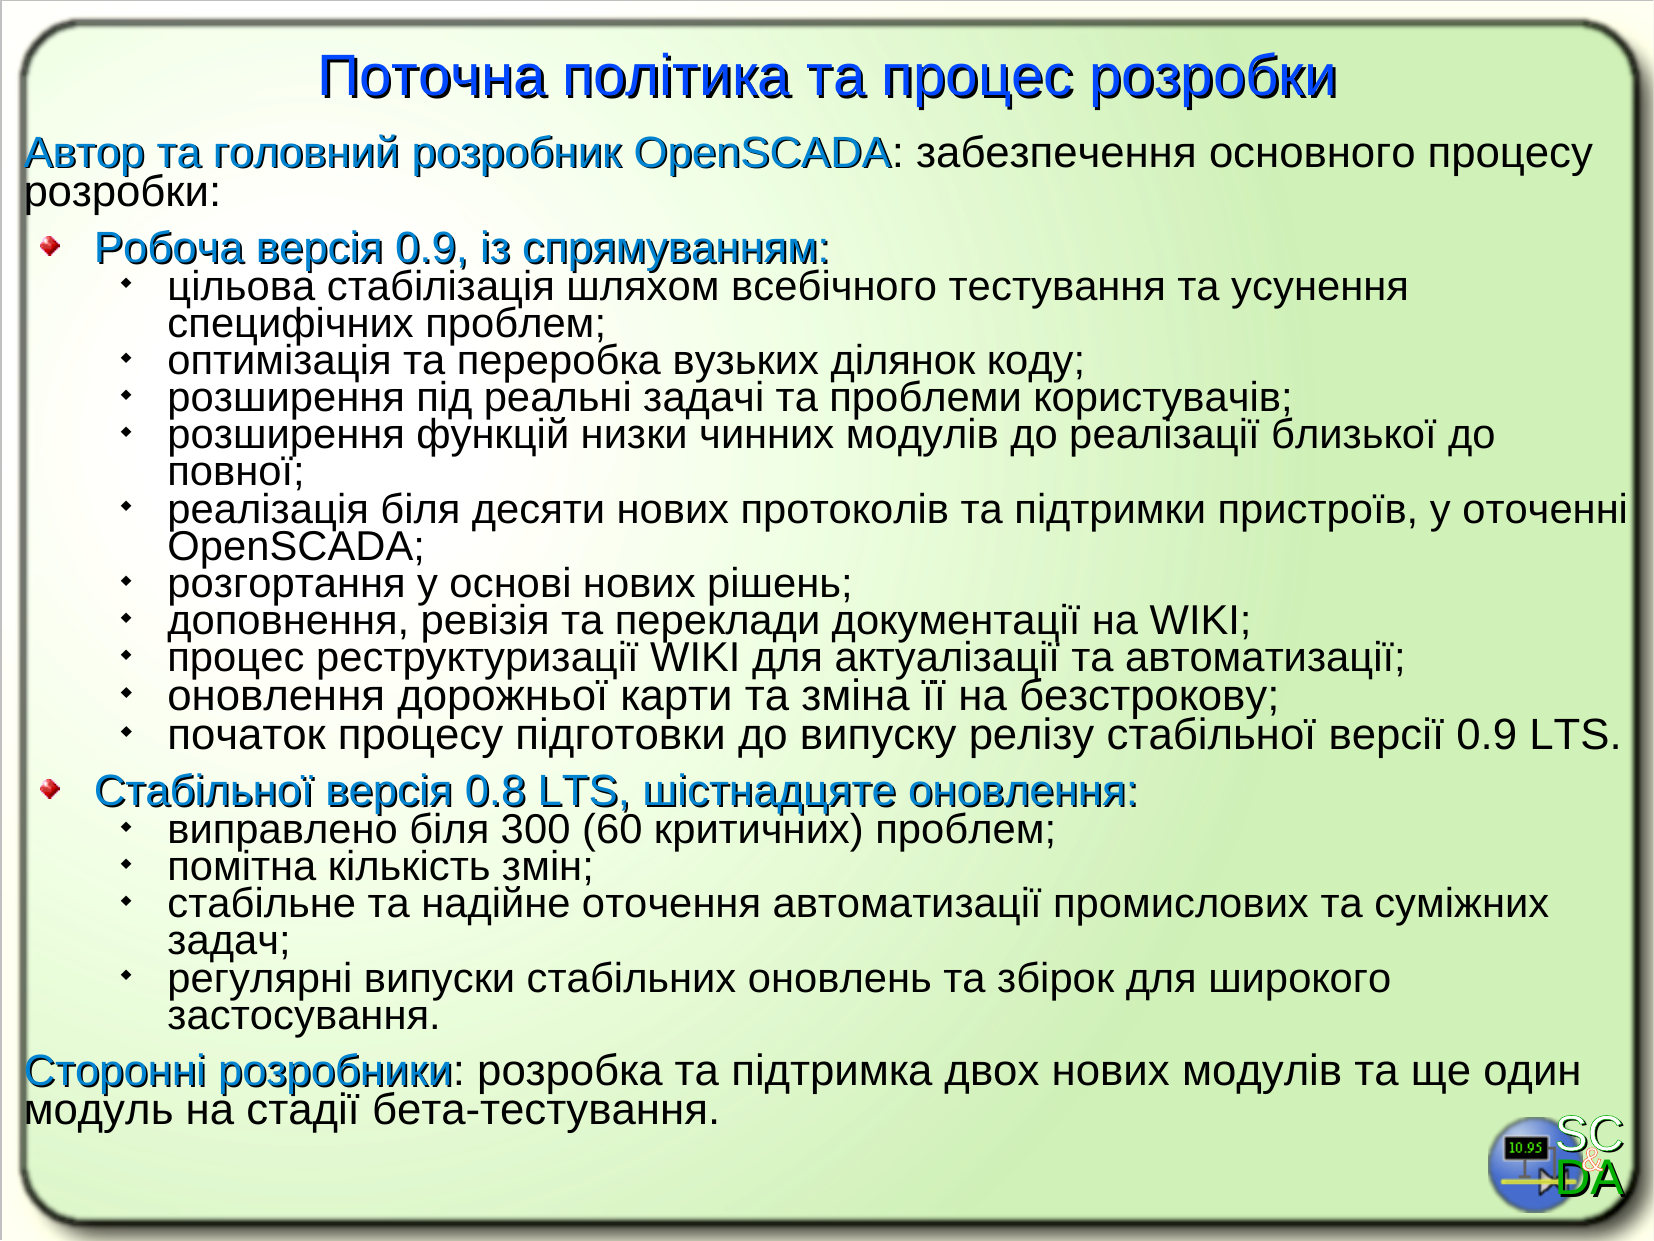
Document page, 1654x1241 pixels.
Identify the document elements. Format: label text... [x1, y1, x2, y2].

picture [1488, 1161, 1583, 1213]
list Автор та головний розробник OpenSCADA: забезпечення основного процесу розробки: Робоча версія 0.9, із спрямуванням: цільова стабілізація шляхом всебічного тестування та усунення специфічних проблем; оптимізація та переробка вузьких ділянок коду; розширення під реальні задачі та проблеми користувачів; розширення функцій низки чинних модулів до реалізації близької до повної; реалізація біля десяти нових протоколів та підтримки пристроїв, у оточенні OpenSCADA; розгортання у основі нових рішень; доповнення, ревізія та переклади документації на WIKI; процес реструктуризації WIKI для актуалізації та автоматизації; оновлення дорожньої карти та зміна її на безстрокову; початок процесу підготовки до випуску релізу стабільної версії 0.9 LTS. Стабільної версія 0.8 LTS, шістнадцяте оновлення: виправлено біля 300 (60 критичних) проблем; помітна кількість змін; стабільне та надійне оточення автоматизації промислових та суміжних задач; регулярні випуски стабільних оновлень та збірок для широкого застосування. Сторонні розробники: розробка та підтримка двох нових модулів та ще один модуль на стадії бета-тестування. [23, 135, 1630, 1161]
title Поточна політика та процес розробки [25, 37, 1630, 103]
picture [1565, 1166, 1583, 1190]
